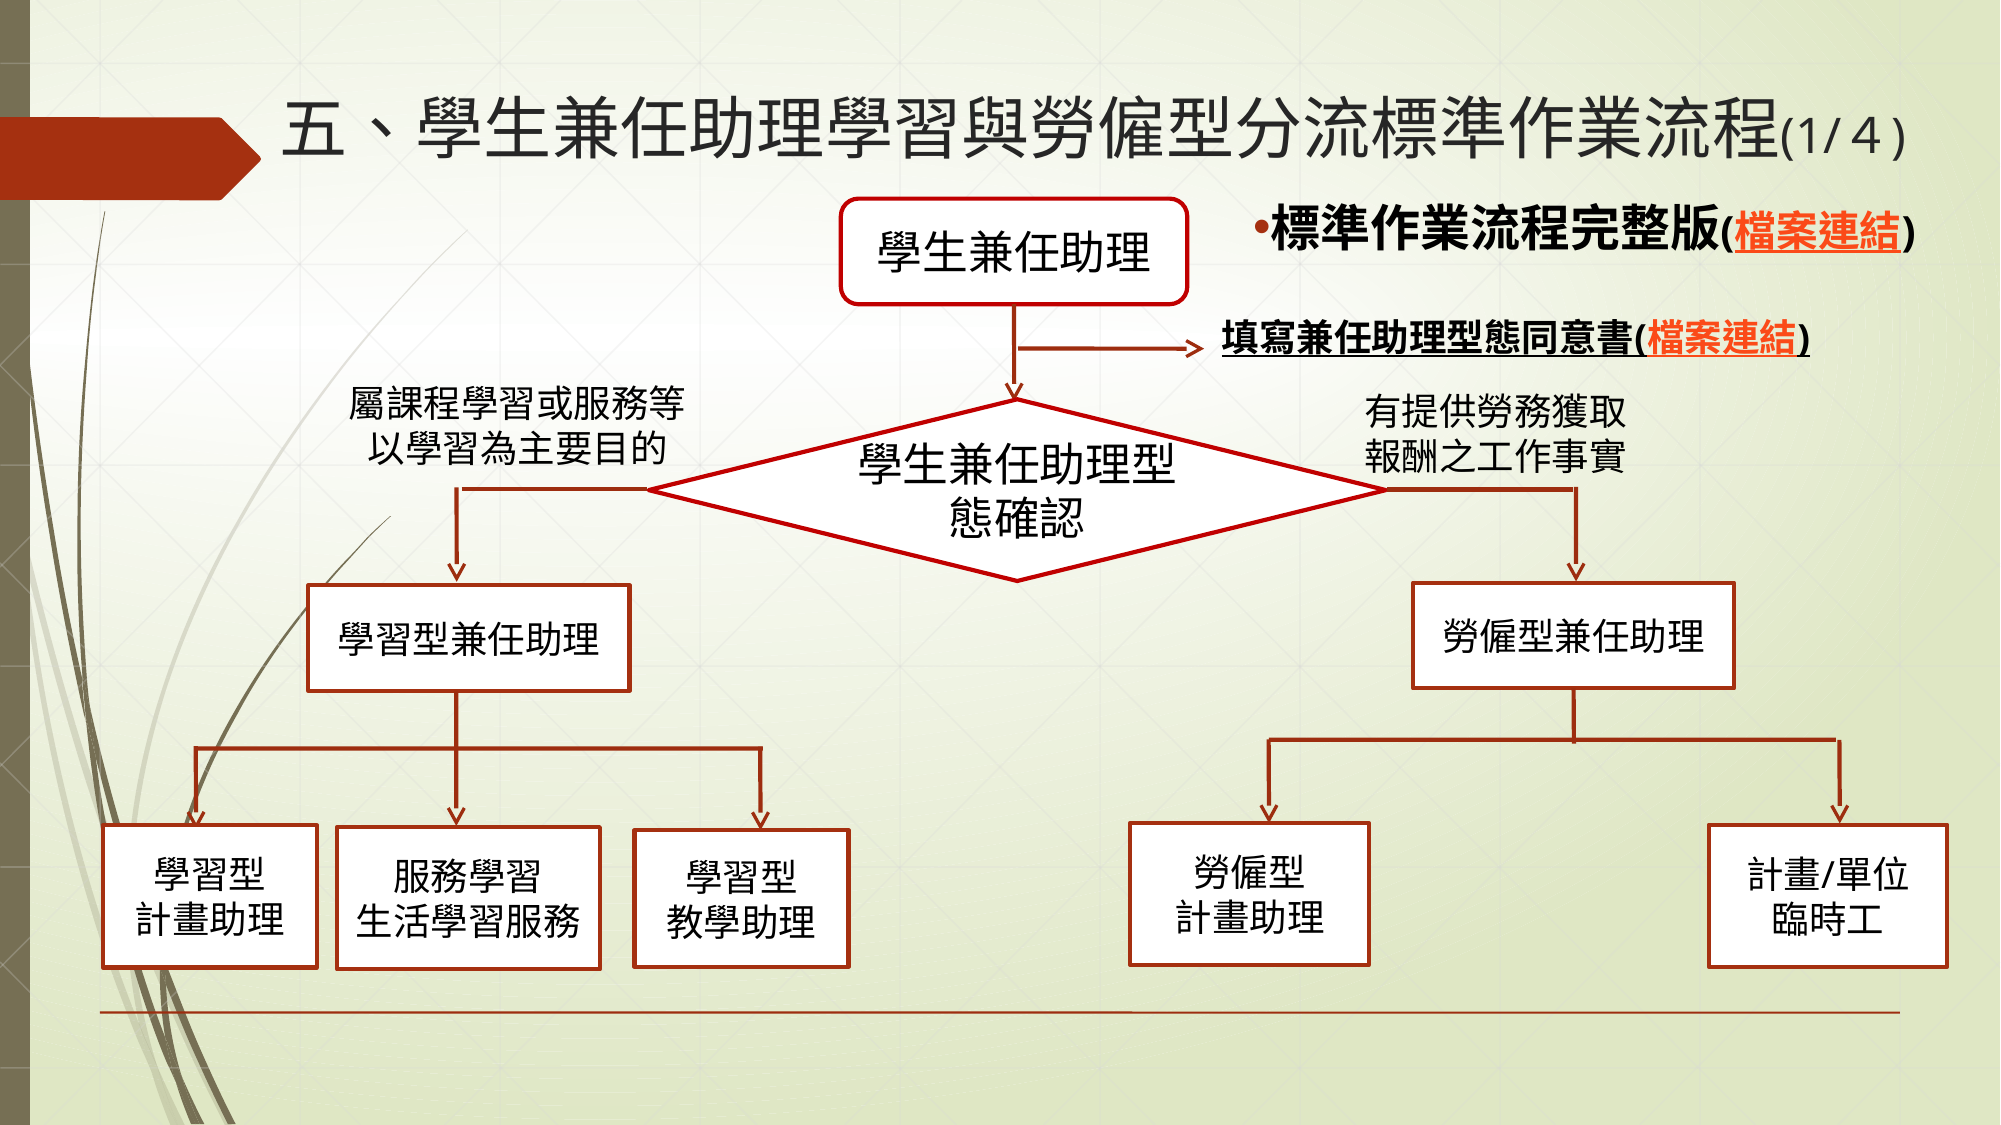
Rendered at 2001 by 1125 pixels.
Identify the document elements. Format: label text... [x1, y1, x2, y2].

list 標準作業流程完整版(檔案連結) [1238, 169, 1936, 264]
text_box 有提供勞務獲取報酬之工作事實 [1339, 393, 1653, 484]
text_box 學習型兼任助理 [308, 585, 630, 691]
text_box 學生兼任助理 [840, 198, 1188, 305]
text_box 填寫兼任助理型態同意書(檔案連結) [1207, 290, 1834, 393]
text_box 勞僱型 計畫助理 [1130, 822, 1369, 966]
text_box 學習型 計畫助理 [102, 825, 317, 968]
text_box 學生兼任助理型態確認 [648, 399, 1386, 581]
text_box 計畫/單位 臨時工 [1708, 824, 1948, 967]
text_box 勞僱型兼任助理 [1412, 582, 1735, 689]
text_box 屬課程學習或服務等 以學習為主要目的 [323, 373, 712, 476]
title 五、學生兼任助理學習與勞僱型分流標準作業流程(1/４) [264, 78, 1974, 222]
text_box 有提供勞務獲取報酬之工作事實 [1481, 393, 1502, 407]
text_box 學習型 教學助理 [634, 830, 849, 967]
text_box 服務學習 生活學習服務 [336, 827, 600, 970]
